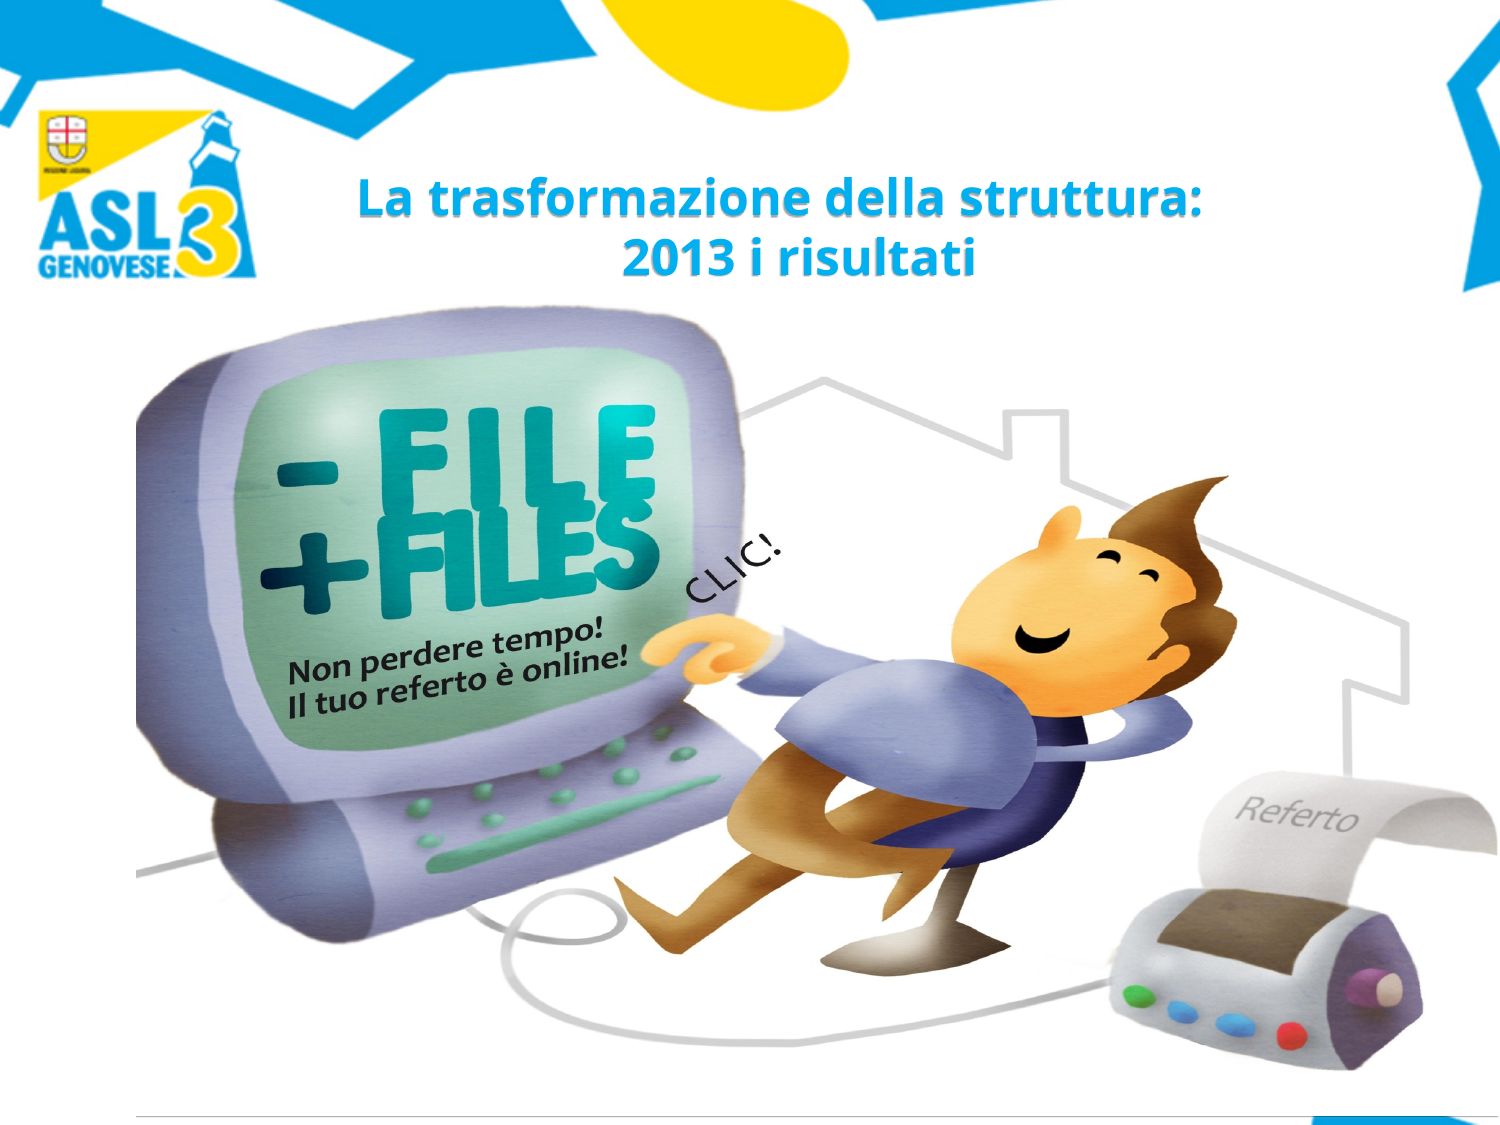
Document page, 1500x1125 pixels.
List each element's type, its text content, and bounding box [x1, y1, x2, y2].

picture [136, 294, 1500, 1116]
title La trasformazione della struttura: 2013 i risultati [268, 157, 1331, 274]
